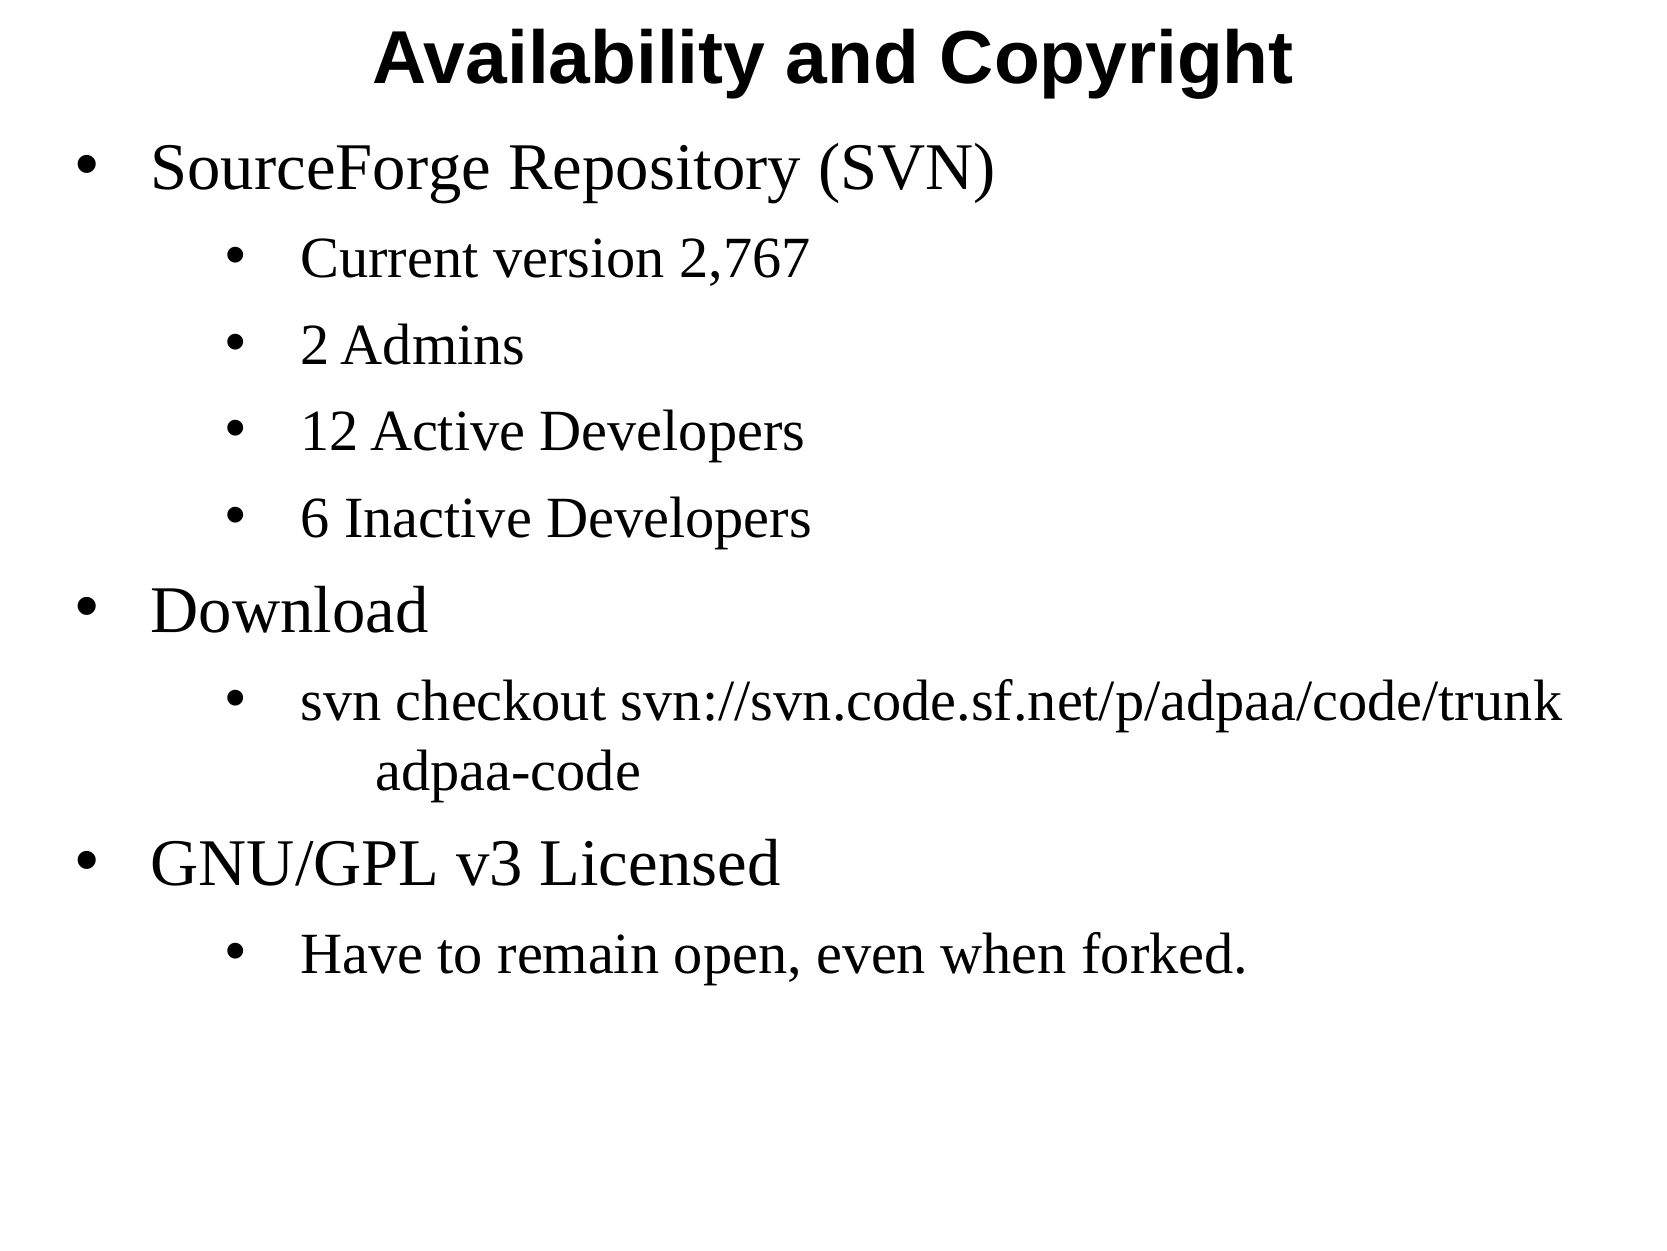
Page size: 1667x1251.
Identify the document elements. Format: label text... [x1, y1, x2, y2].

text_box Availability and Copyright [0, 2, 1667, 106]
list SourceForge Repository (SVN) Current version 2,767 2 Admins 12 Active Developers 6 Inactive Developers Download svn checkout svn://svn.code.sf.net/p/adpaa/code/trunk adpaa-code GNU/GPL v3 Licensed Have to remain open, even when forked. [60, 115, 1611, 1223]
